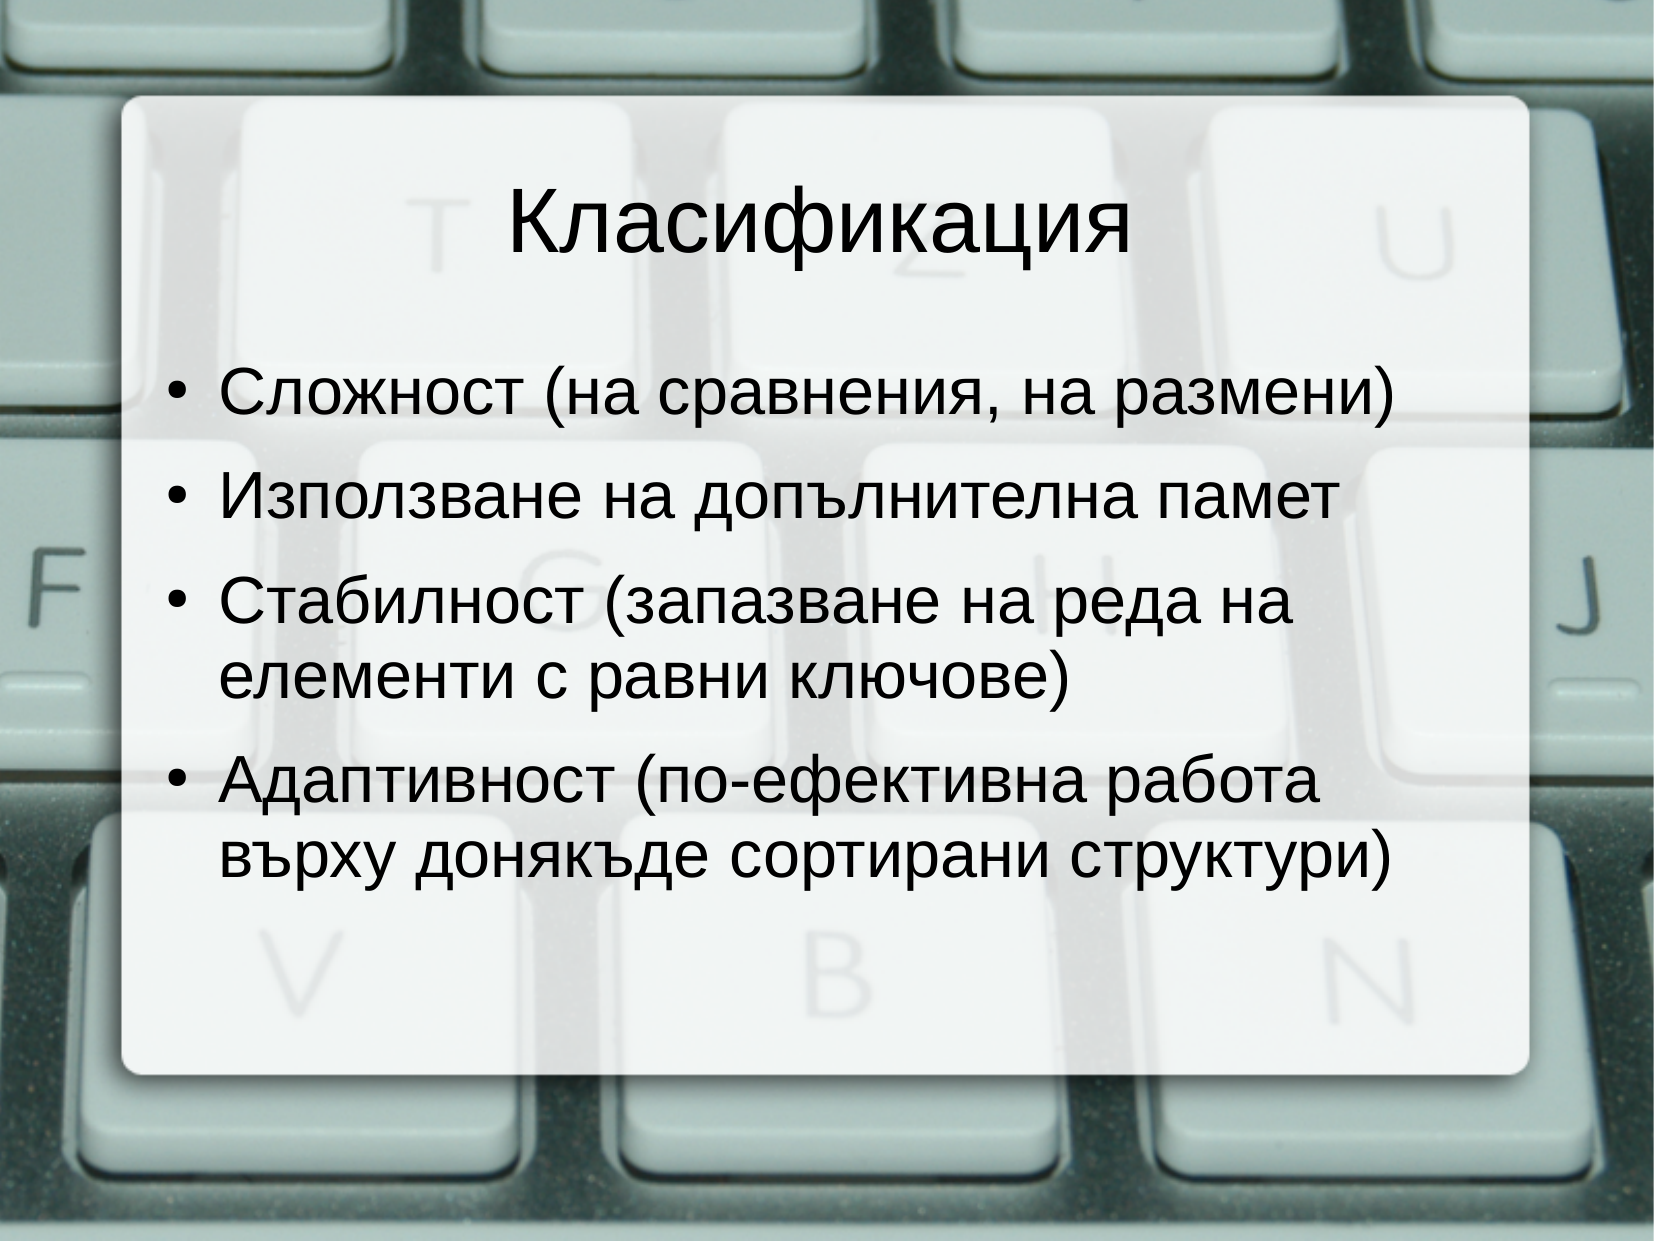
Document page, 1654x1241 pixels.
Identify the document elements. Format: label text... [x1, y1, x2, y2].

picture [0, 0, 1654, 1241]
list Сложност (на сравнения, на размени) Използване на допълнителна памет Стабилност (запазване на реда на елементи с равни ключове) Адаптивност (по-ефективна работа върху донякъде сортирани структури) [147, 354, 1506, 1074]
title Класификация [135, 117, 1506, 325]
